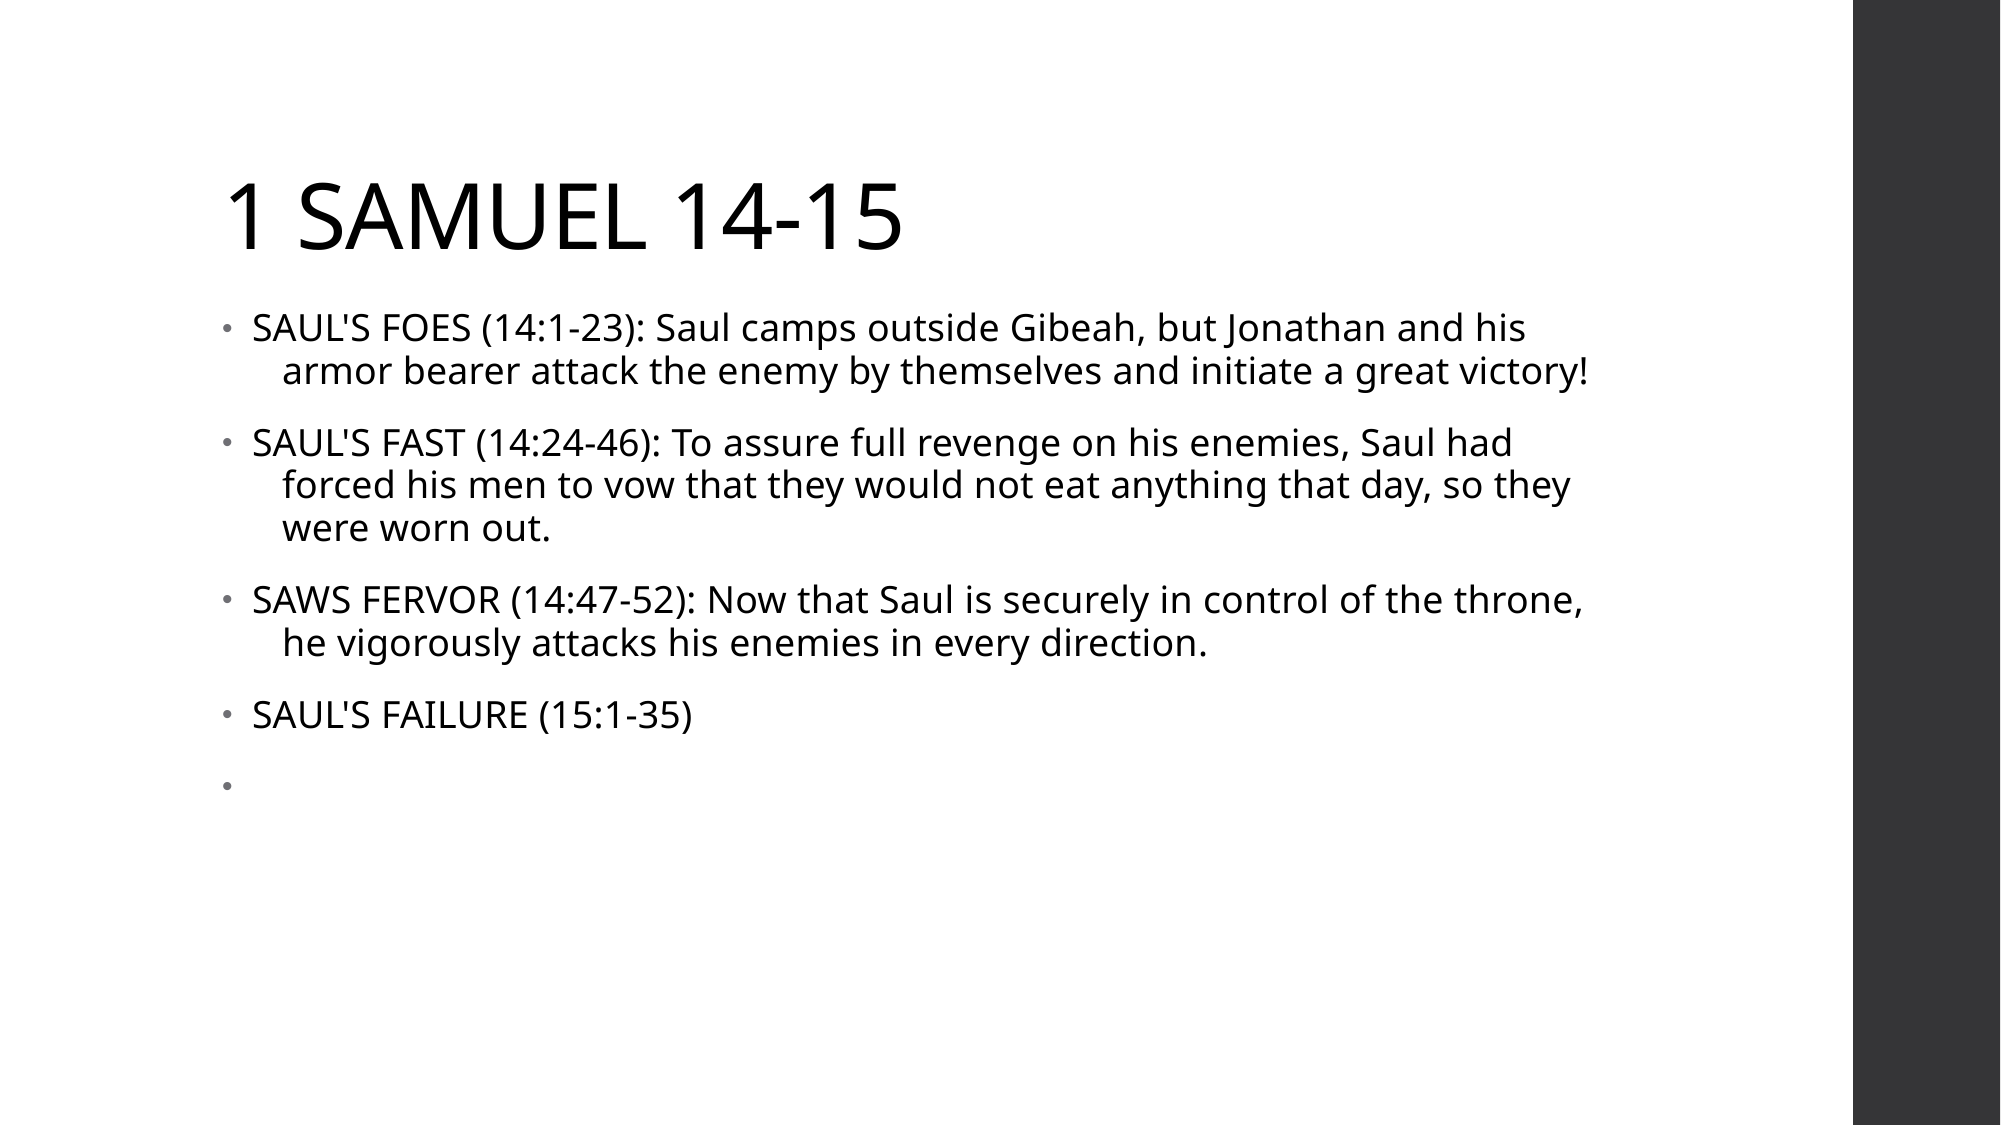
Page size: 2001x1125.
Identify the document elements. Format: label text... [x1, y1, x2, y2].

title 1 SAMUEL 14-15 [206, 60, 1797, 278]
list SAUL'S FOES (14:1-23): Saul camps outside Gibeah, but Jonathan and his armor bearer attack the enemy by themselves and initiate a great victory! SAUL'S FAST (14:24-46): To assure full revenge on his enemies, Saul had forced his men to vow that they would not eat anything that day, so they were worn out. SAWS FERVOR (14:47-52): Now that Saul is securely in control of the throne, he vigorously attacks his enemies in every direction. SAUL'S FAILURE (15:1-35) [206, 299, 1617, 1014]
